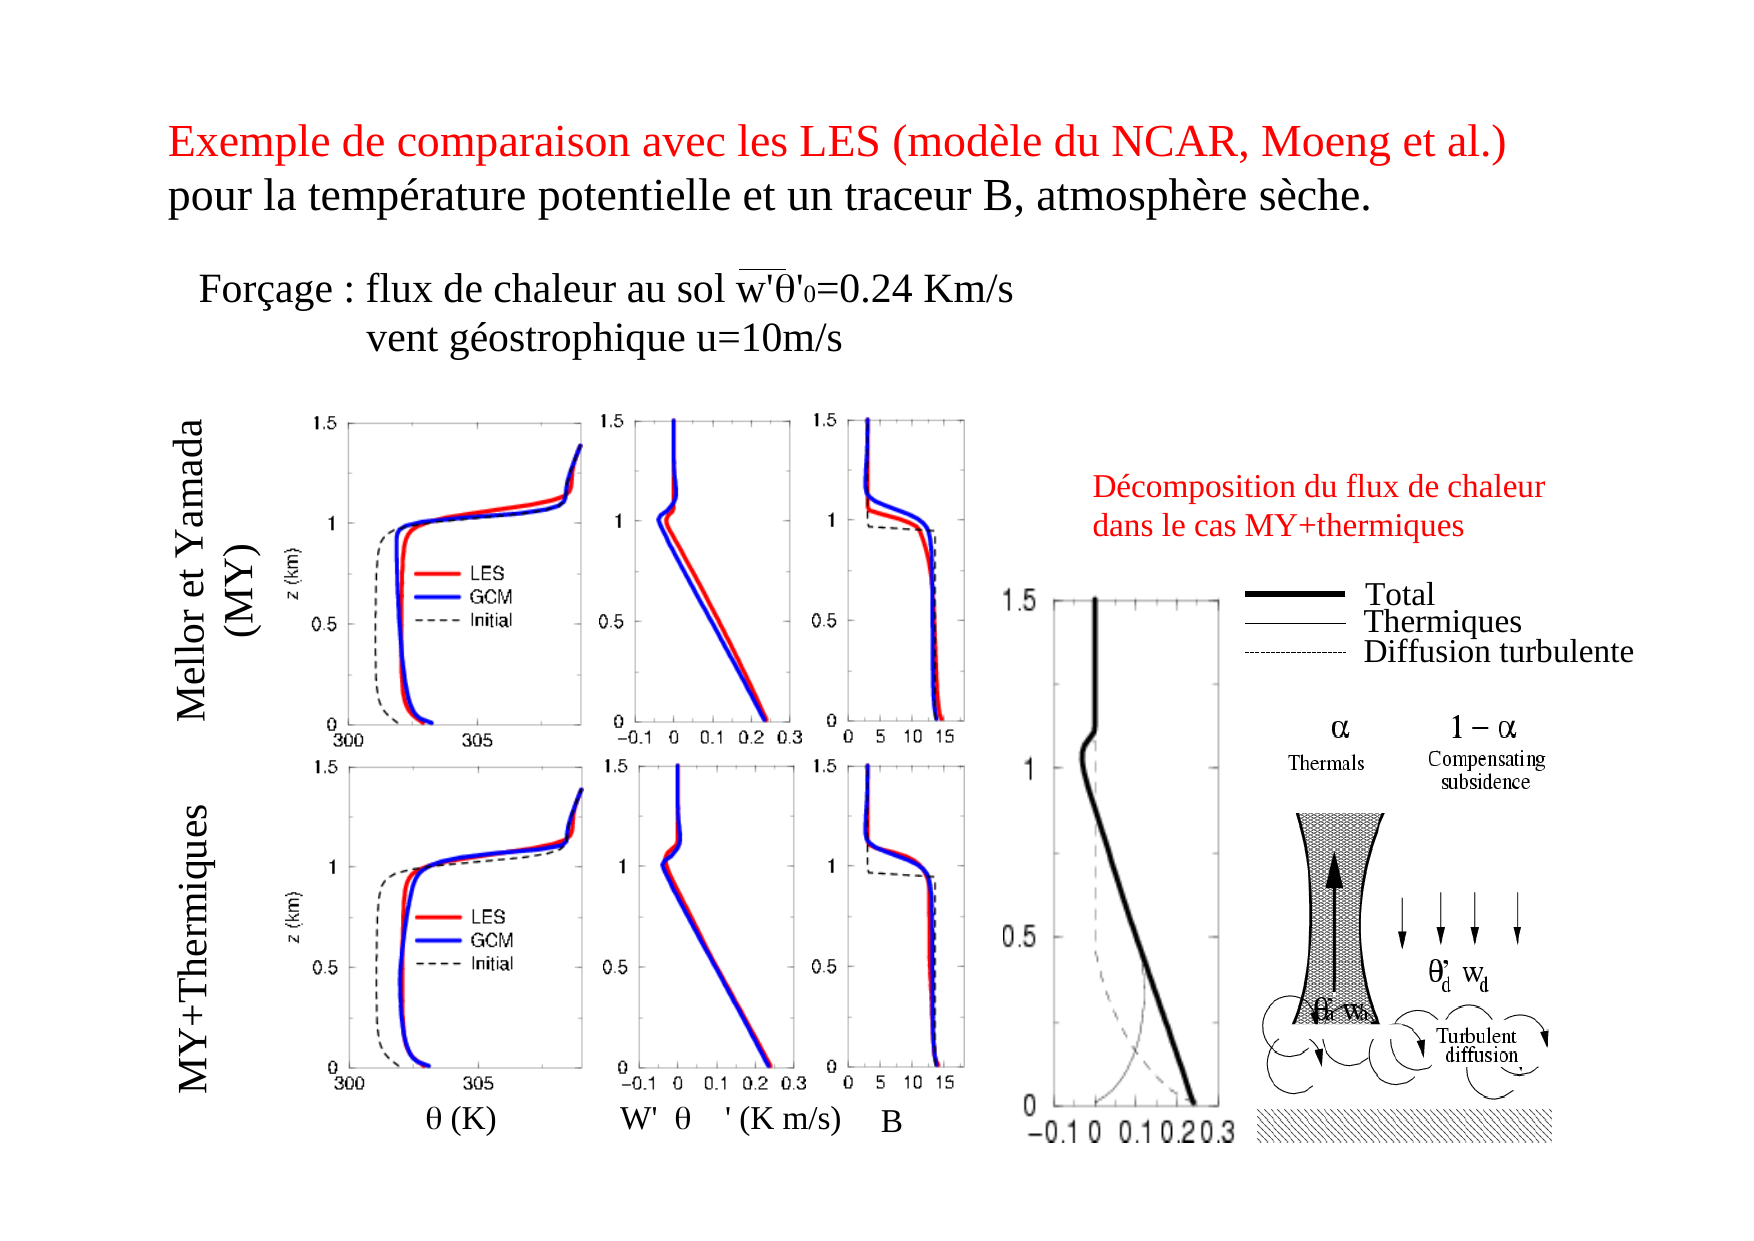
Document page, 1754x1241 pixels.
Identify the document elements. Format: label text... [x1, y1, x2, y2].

text_box q (K) [425, 1097, 513, 1143]
text_box MY+Thermiques [166, 804, 218, 1095]
picture [285, 759, 584, 1091]
text_box Forçage : flux de chaleur au sol w'q'0=0.24 Km/s vent géostrophique u=10m/s [198, 262, 1035, 373]
text_box W' q ' (K m/s) [620, 1097, 858, 1143]
text_box Mellor et Yamada (MY) [161, 407, 270, 724]
text_box Exemple de comparaison avec les LES (modèle du NCAR, Moeng et al.) pour la température potentielle et un traceur B, atmosphère sèche. [167, 112, 1513, 229]
picture [1256, 714, 1553, 1143]
picture [812, 758, 965, 1090]
picture [284, 415, 583, 748]
text_box Total [1365, 573, 1638, 617]
picture [812, 412, 965, 744]
text_box Diffusion turbulente [1363, 630, 1637, 674]
picture [603, 758, 806, 1091]
text_box Décomposition du flux de chaleur dans le cas MY+thermiques [1092, 465, 1549, 554]
text_box B [880, 1100, 904, 1144]
picture [599, 413, 802, 745]
text_box Thermiques [1363, 600, 1524, 644]
picture [1003, 587, 1236, 1143]
